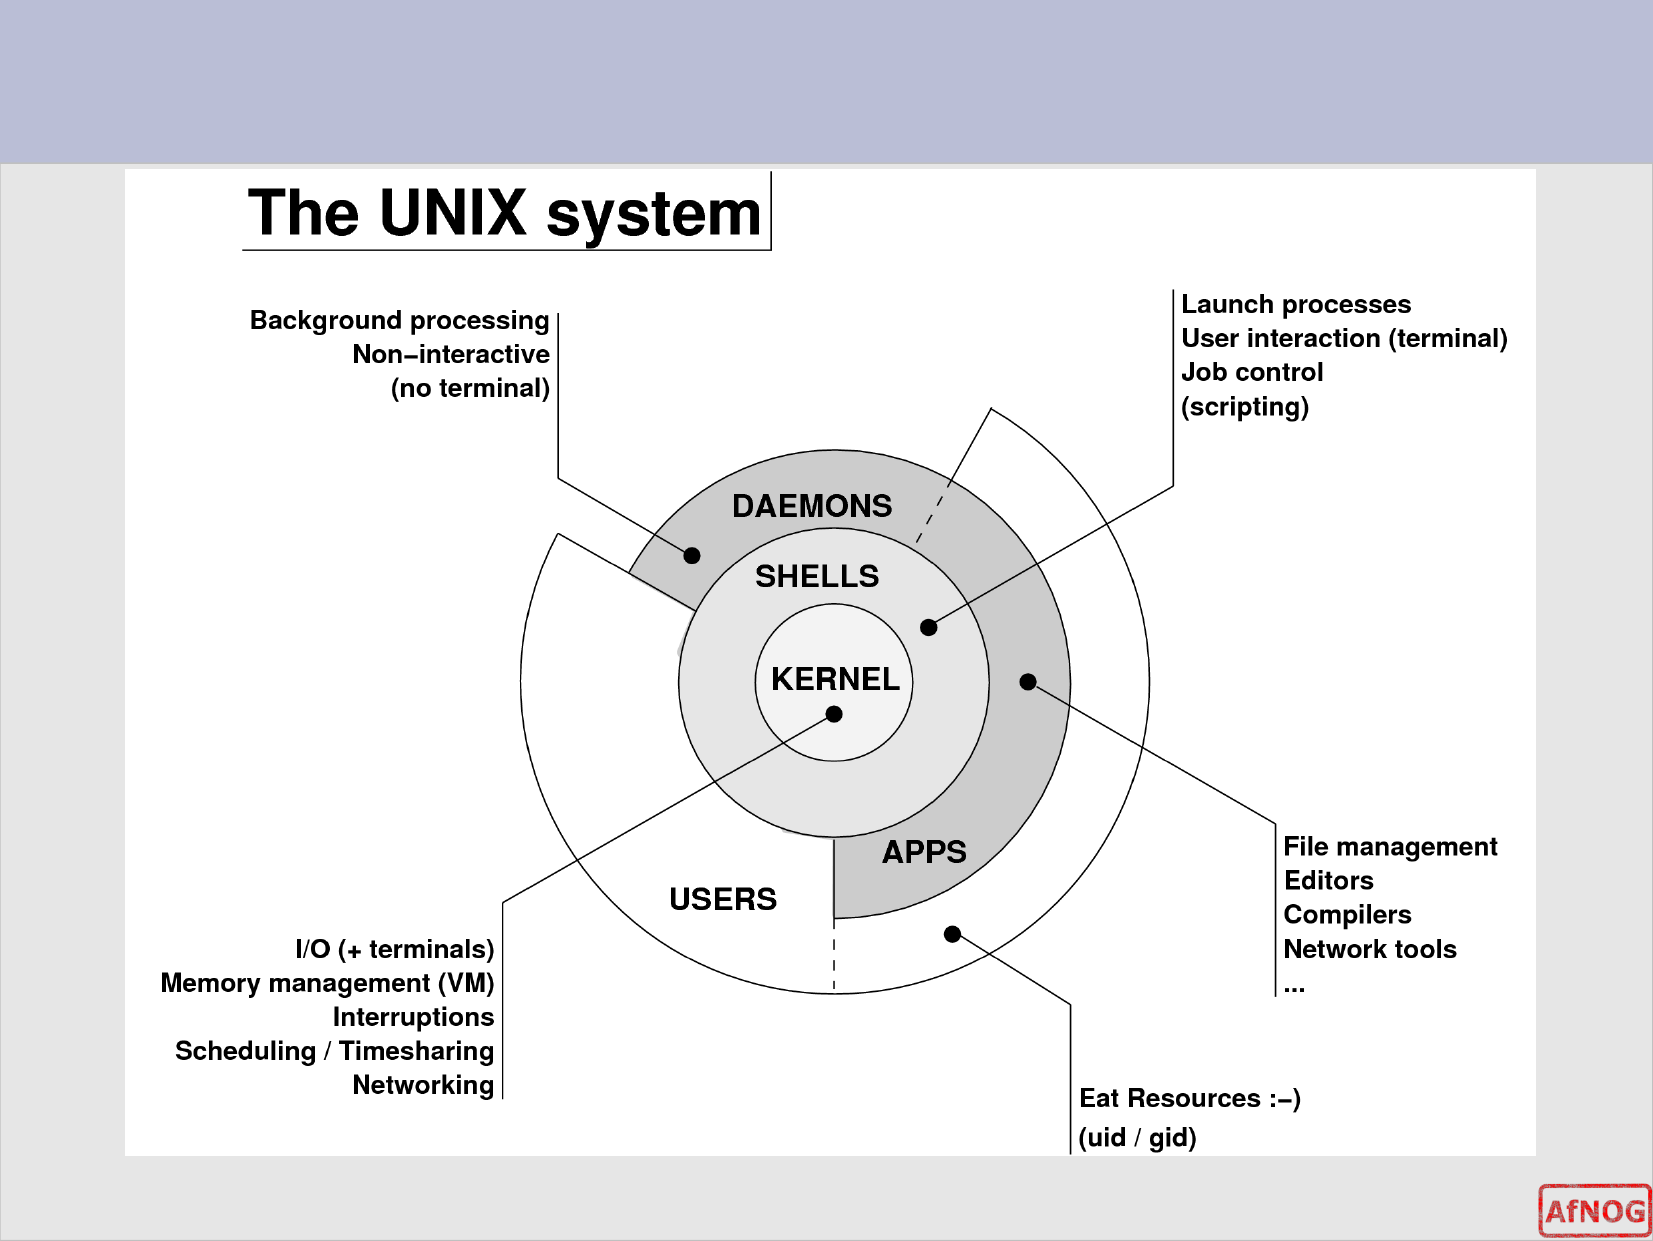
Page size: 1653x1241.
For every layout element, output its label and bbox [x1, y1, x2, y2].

picture [125, 169, 1537, 1163]
picture [1537, 1182, 1653, 1241]
